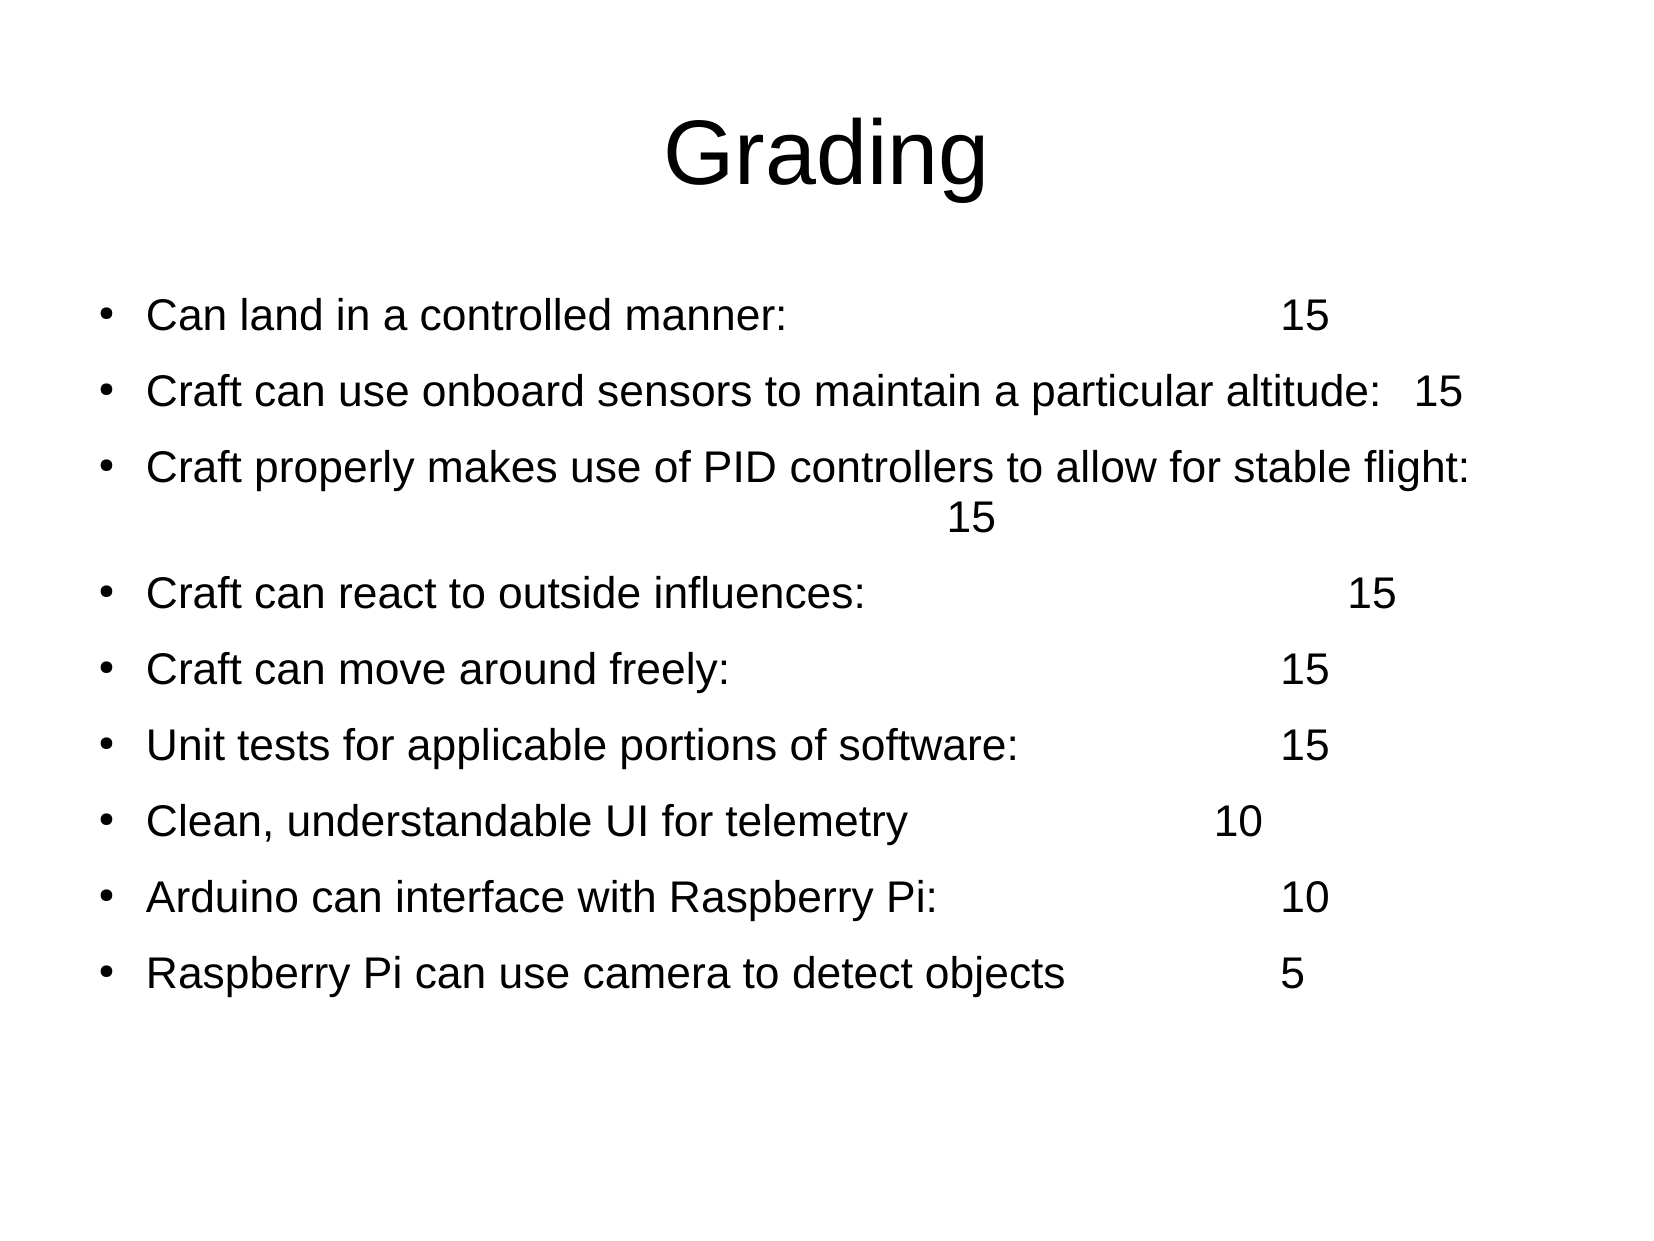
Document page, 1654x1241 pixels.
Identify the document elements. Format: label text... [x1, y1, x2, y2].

list Can land in a controlled manner: 15 Craft can use onboard sensors to maintain a particular altitude: 15 Craft properly makes use of PID controllers to allow for stable flight: 15 Craft can react to outside influences: 15 Craft can move around freely: 15 Unit tests for applicable portions of software: 15 Clean, understandable UI for telemetry 10 Arduino can interface with Raspberry Pi: 10 Raspberry Pi can use camera to detect objects 5 [82, 290, 1571, 1010]
title Grading [82, 49, 1571, 257]
